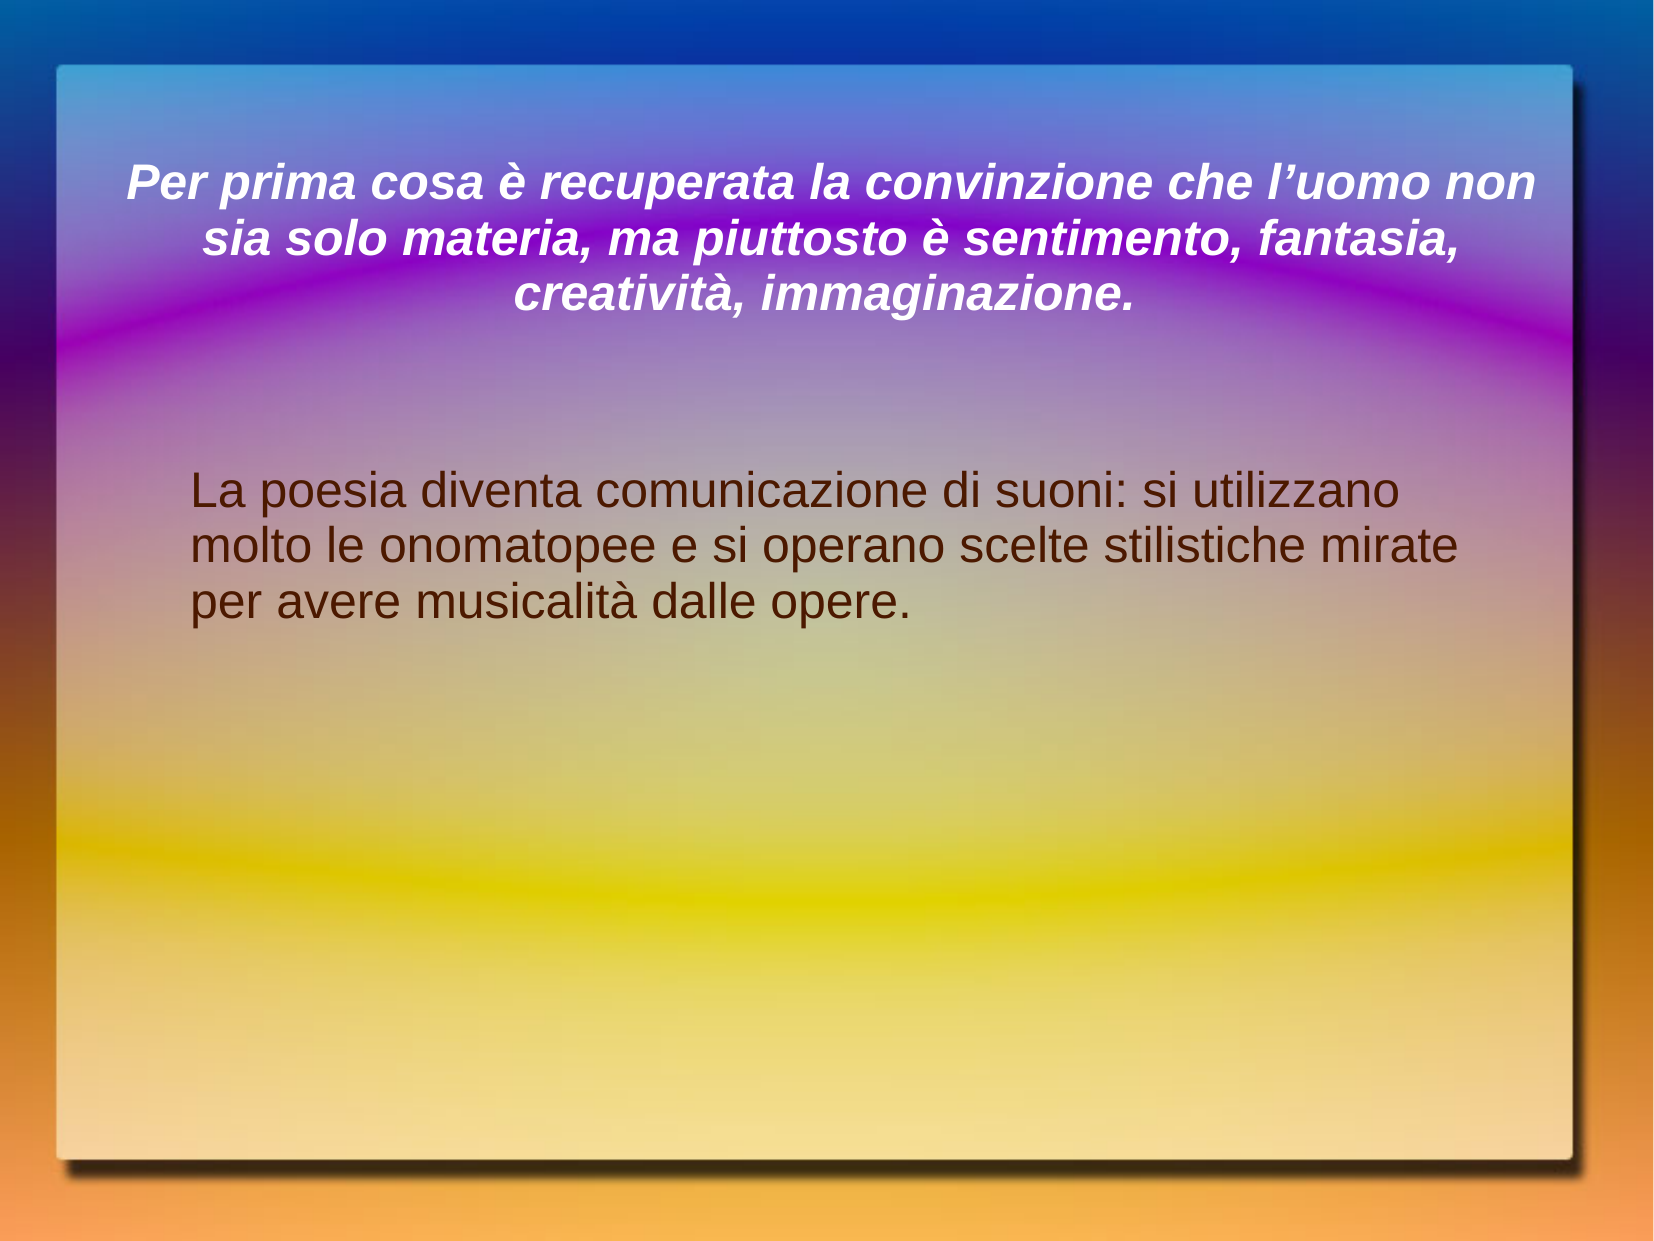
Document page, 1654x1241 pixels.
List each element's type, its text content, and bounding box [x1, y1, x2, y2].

list La poesia diventa comunicazione di suoni: si utilizzano molto le onomatopee e si operano scelte stilistiche mirate per avere musicalità dalle opere. [119, 461, 1532, 1160]
title Per prima cosa è recuperata la convinzione che l’uomo non sia solo materia, ma piuttosto è sentimento, fantasia, creatività, immaginazione. [126, 142, 1539, 333]
picture [0, 0, 1654, 1241]
